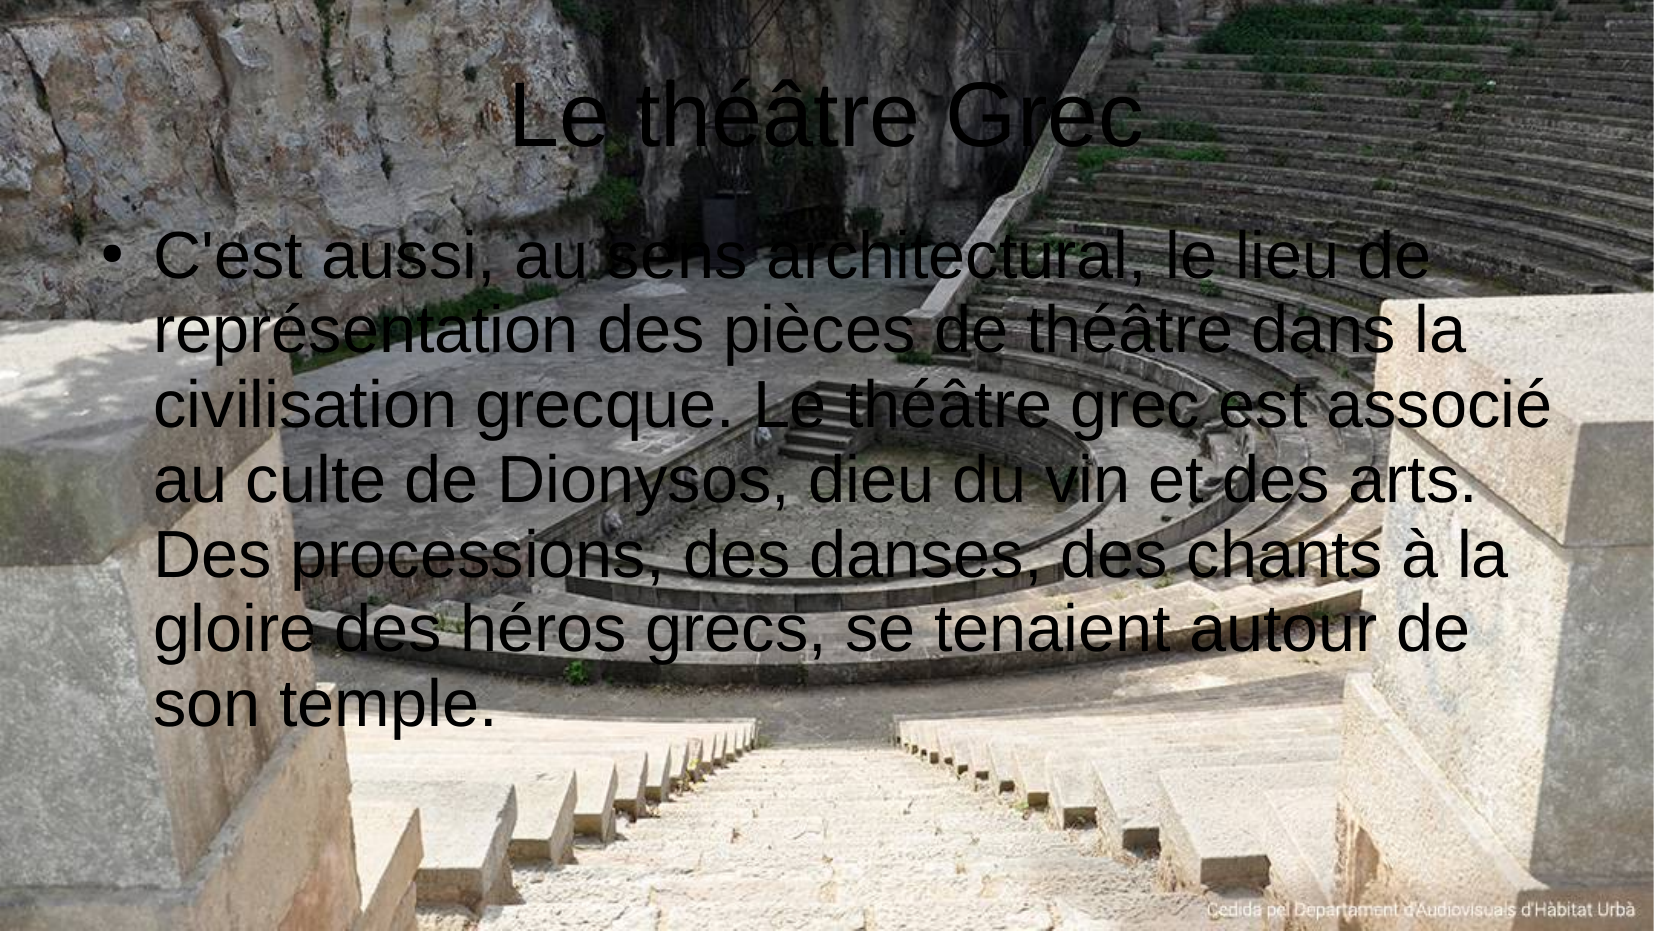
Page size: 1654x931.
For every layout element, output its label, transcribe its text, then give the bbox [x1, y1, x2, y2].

picture [0, 0, 1654, 931]
title Le théâtre Grec [82, 37, 1571, 193]
list C'est aussi, au sens architectural, le lieu de représentation des pièces de théâtre dans la civilisation grecque. Le théâtre grec est associé au culte de Dionysos, dieu du vin et des arts. Des processions, des danses, des chants à la gloire des héros grecs, se tenaient autour de son temple. [82, 217, 1571, 758]
